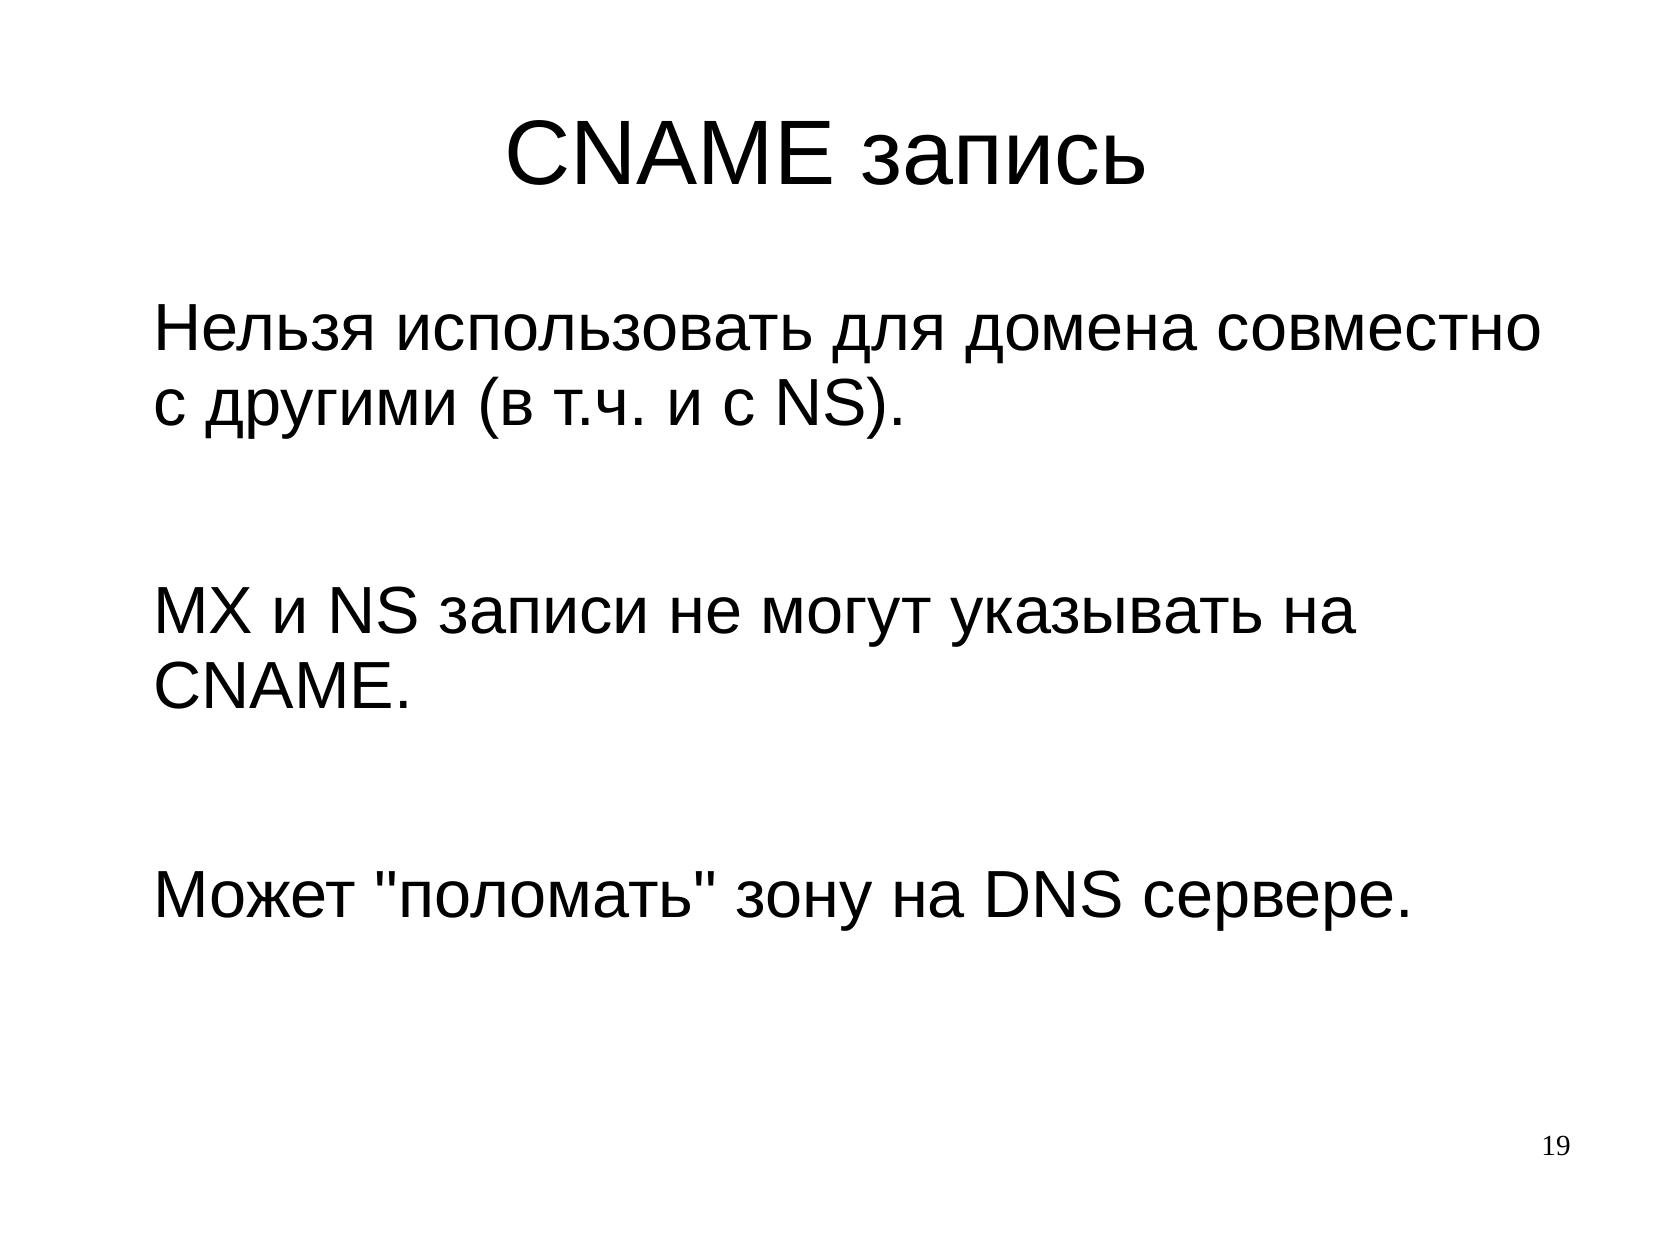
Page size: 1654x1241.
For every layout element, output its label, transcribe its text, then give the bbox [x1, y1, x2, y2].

title CNAME запись [82, 49, 1571, 257]
list Нельзя использовать для домена совместно с другими (в т.ч. и с NS). MX и NS записи не могут указывать на CNAME. Может "поломать" зону на DNS сервере. [82, 290, 1571, 1109]
